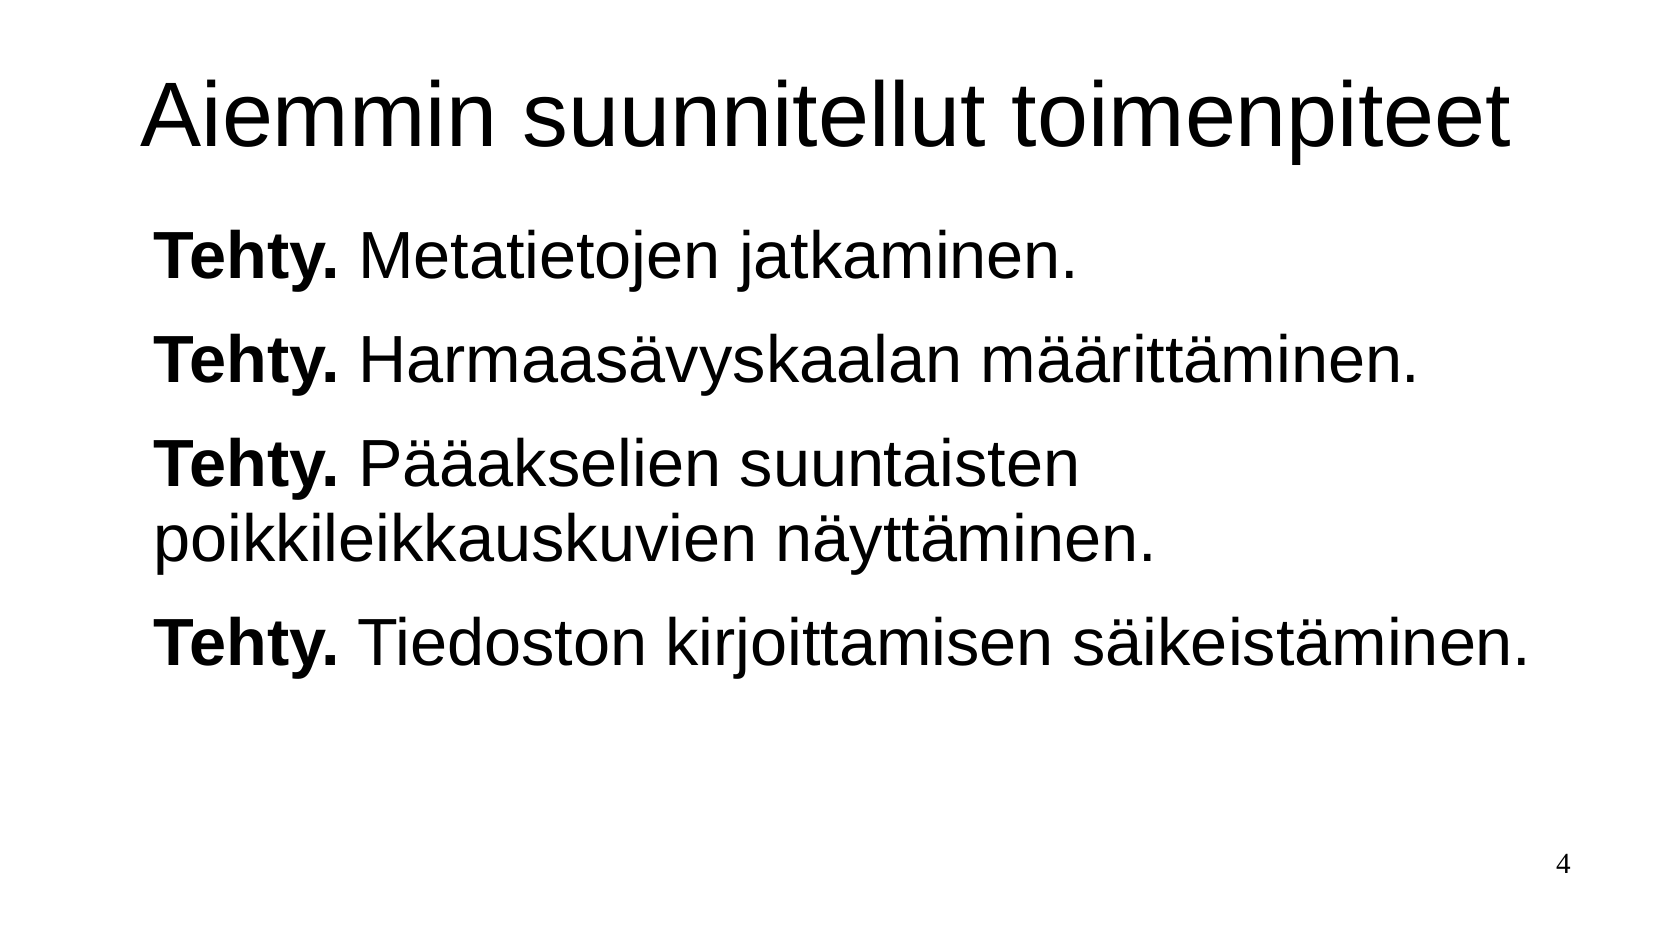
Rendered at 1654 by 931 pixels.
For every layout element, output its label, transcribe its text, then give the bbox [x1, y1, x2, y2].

title Aiemmin suunnitellut toimenpiteet [82, 37, 1571, 193]
list Tehty. Metatietojen jatkaminen. Tehty. Harmaasävyskaalan määrittäminen. Tehty. Pääakselien suuntaisten poikkileikkauskuvien näyttäminen. Tehty. Tiedoston kirjoittamisen säikeistäminen. [82, 217, 1571, 758]
